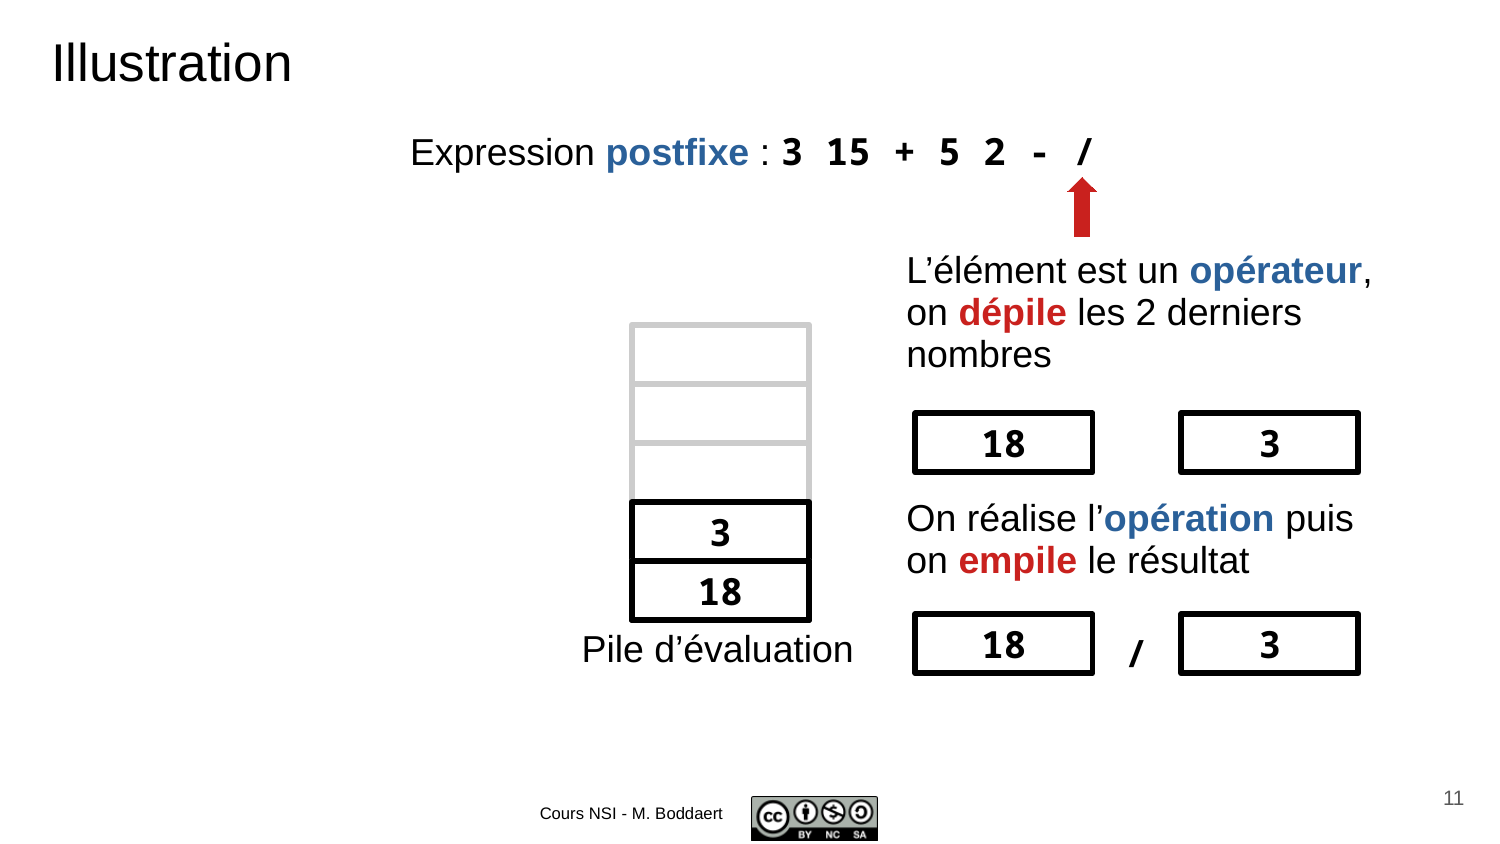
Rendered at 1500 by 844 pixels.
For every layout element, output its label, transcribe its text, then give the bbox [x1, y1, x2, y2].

text_box 18 [631, 561, 810, 620]
text_box L’élément est un opérateur, on dépile les 2 derniers nombres [891, 242, 1394, 388]
text_box 18 [915, 614, 1093, 674]
picture [751, 796, 878, 841]
text_box 3 [631, 501, 810, 561]
text_box 18 [915, 413, 1093, 473]
title Illustration [51, 13, 1449, 108]
text_box 3 [1181, 413, 1359, 473]
text_box On réalise l’opération puis on empile le résultat [891, 490, 1394, 593]
text_box [1067, 177, 1097, 237]
text_box Expression postfixe : 3 15 + 5 2 - / [29, 120, 1477, 760]
text_box [631, 324, 810, 443]
slide_number <numéro> [1389, 764, 1480, 830]
text_box Pile d’évaluation [566, 620, 880, 680]
text_box 3 [1181, 614, 1359, 674]
text_box / [1110, 620, 1163, 673]
